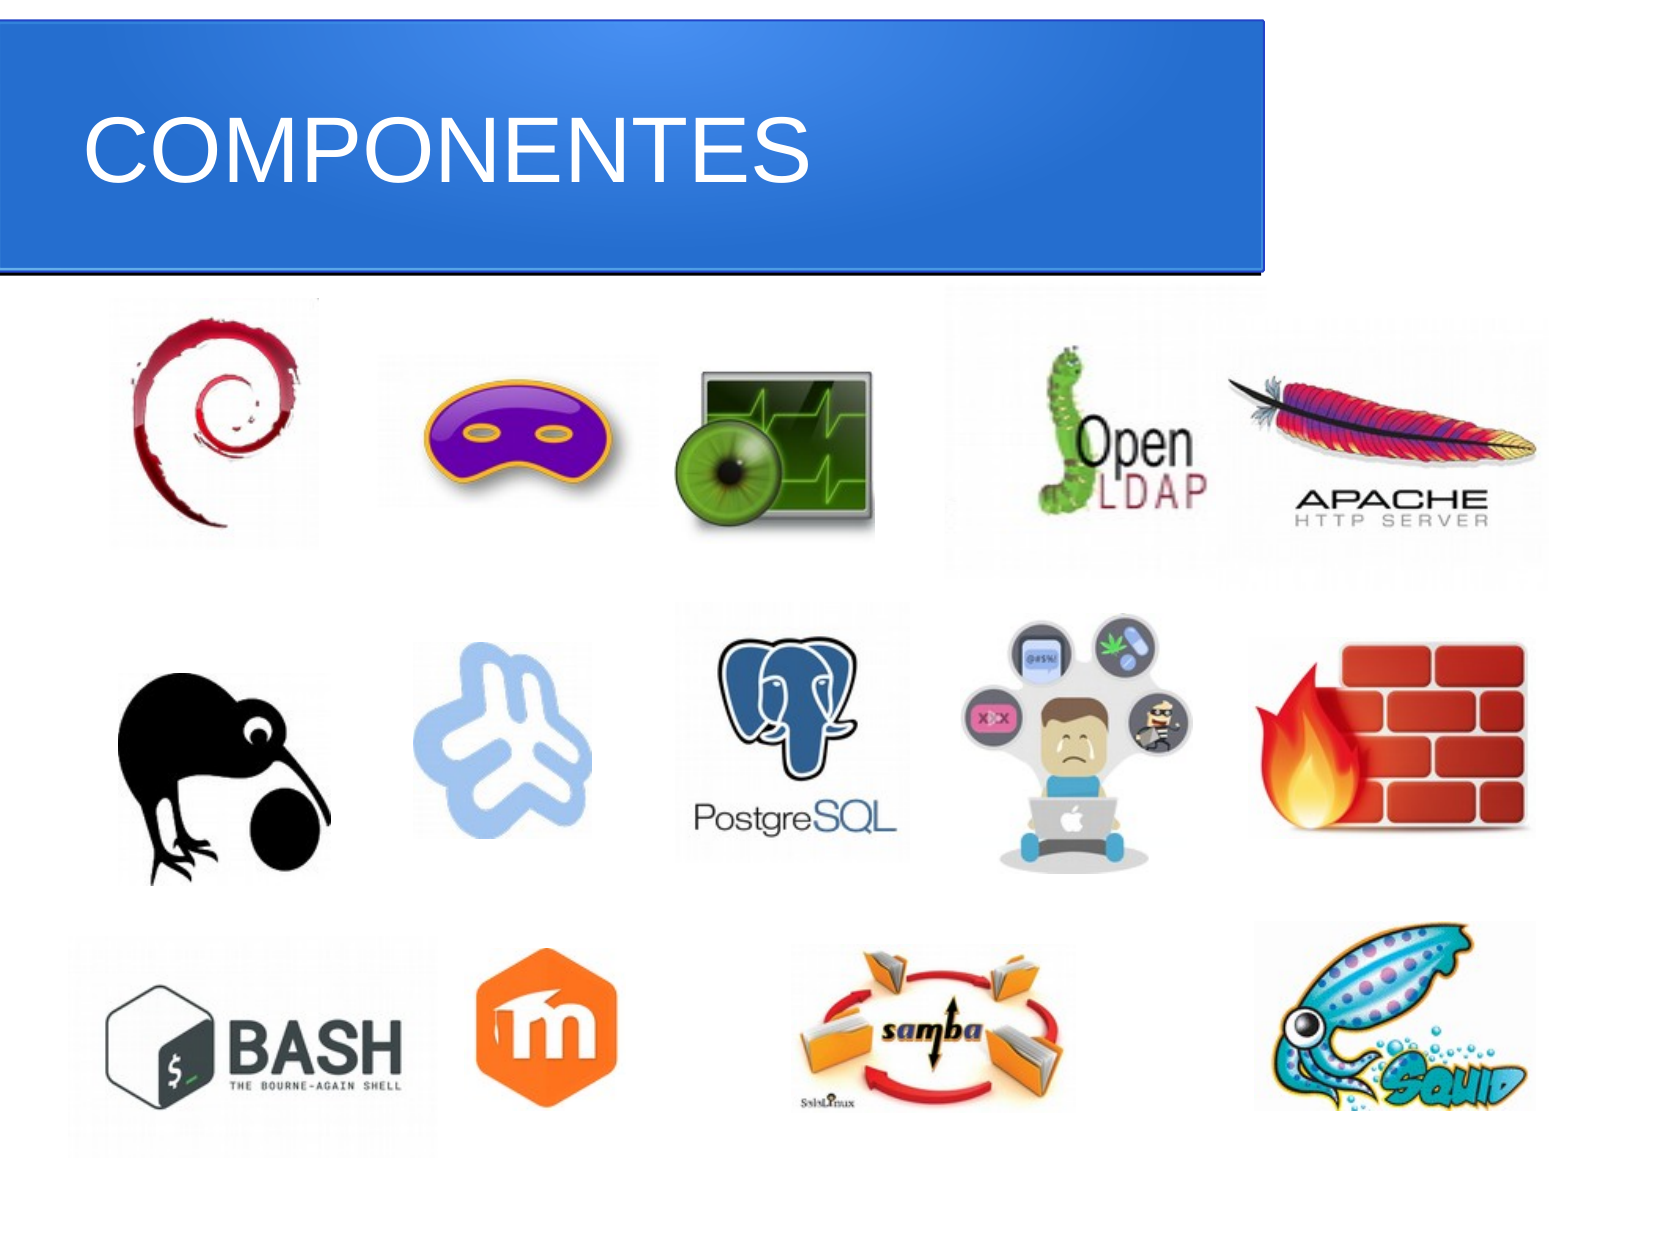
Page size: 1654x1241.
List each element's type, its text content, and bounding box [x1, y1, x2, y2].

picture [673, 342, 875, 544]
picture [118, 673, 331, 886]
picture [377, 354, 659, 508]
picture [464, 948, 626, 1111]
picture [109, 298, 319, 551]
picture [1248, 637, 1536, 839]
picture [675, 602, 910, 863]
picture [791, 944, 1076, 1113]
picture [413, 642, 592, 839]
picture [68, 936, 438, 1158]
title COMPONENTES [82, 47, 1235, 252]
picture [944, 283, 1549, 591]
picture [960, 613, 1193, 875]
picture [1254, 921, 1536, 1111]
